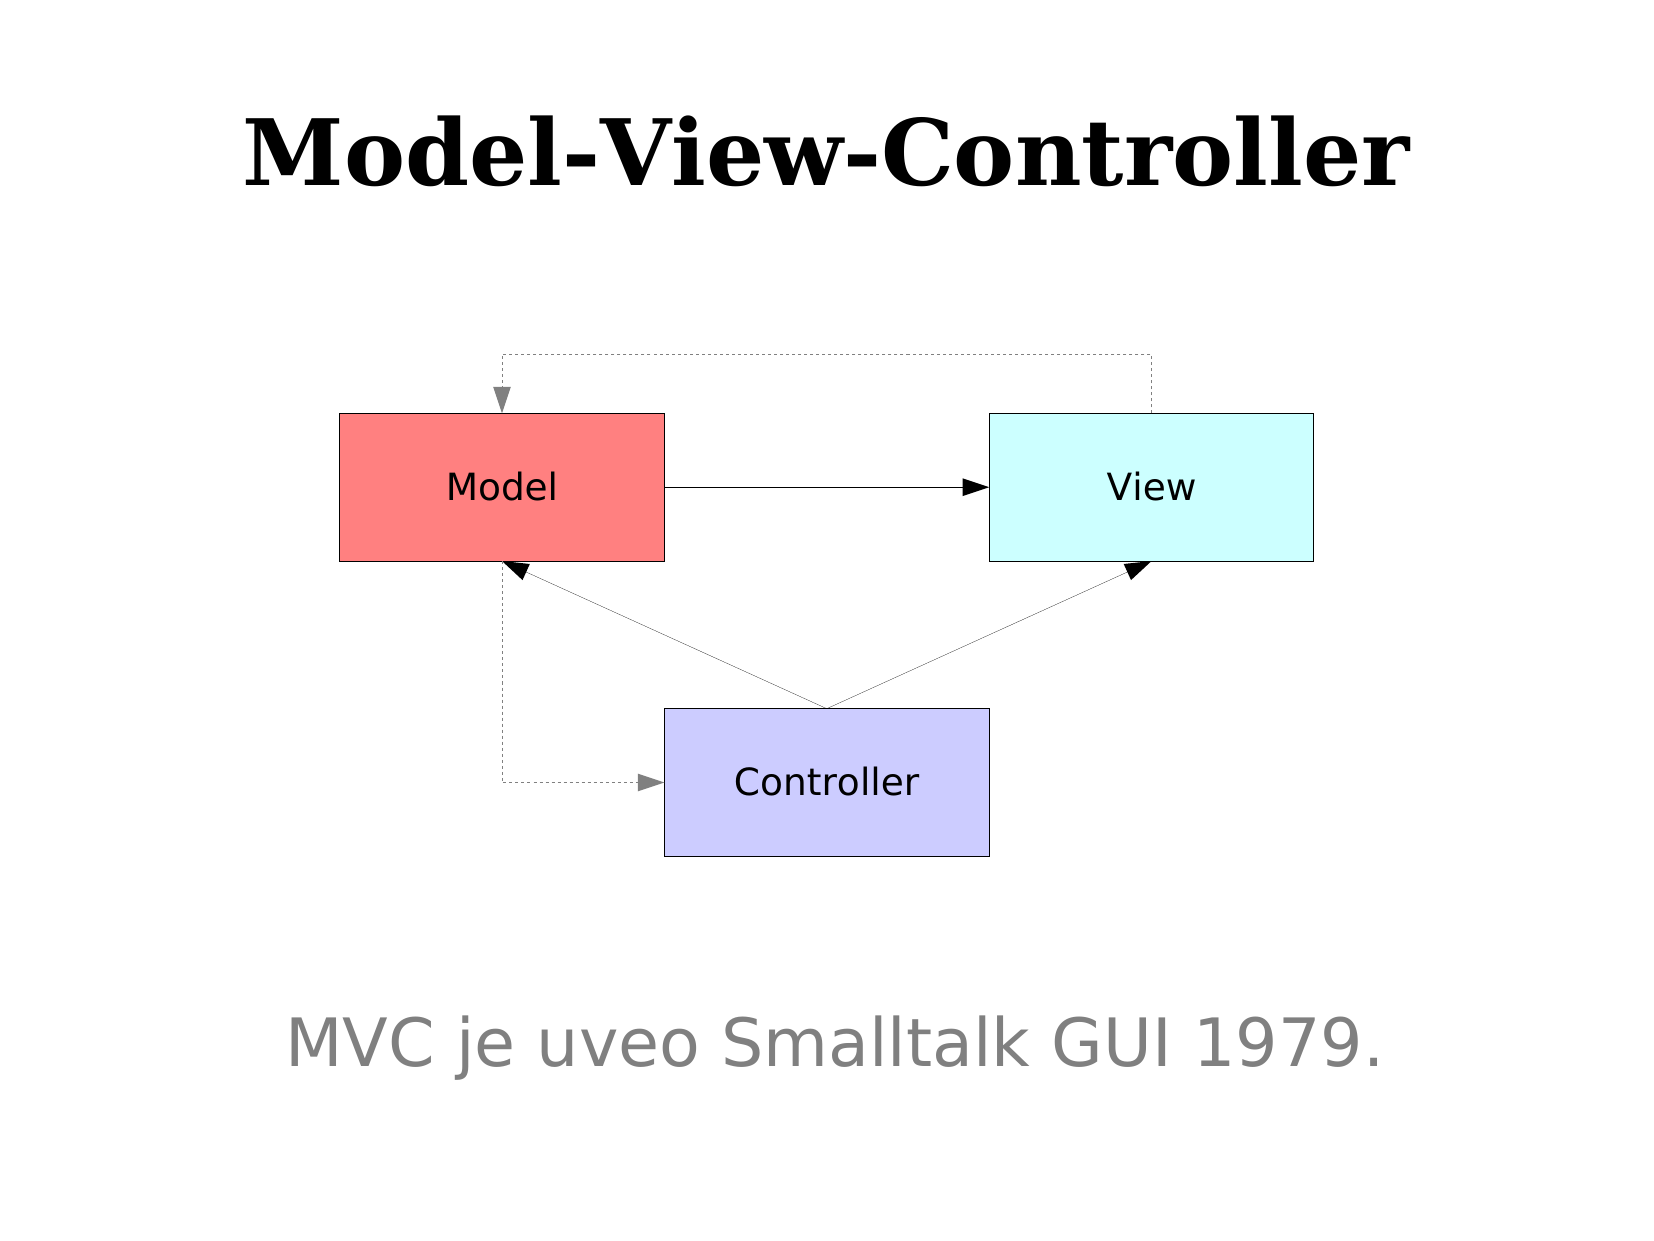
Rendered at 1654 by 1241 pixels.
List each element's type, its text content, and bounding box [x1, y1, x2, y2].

text_box View [989, 413, 1314, 562]
text_box Model [339, 413, 665, 562]
text_box Controller [664, 708, 990, 857]
title Model-View-Controller [82, 56, 1571, 250]
list MVC je uveo Smalltalk GUI 1979. [82, 1003, 1571, 1094]
